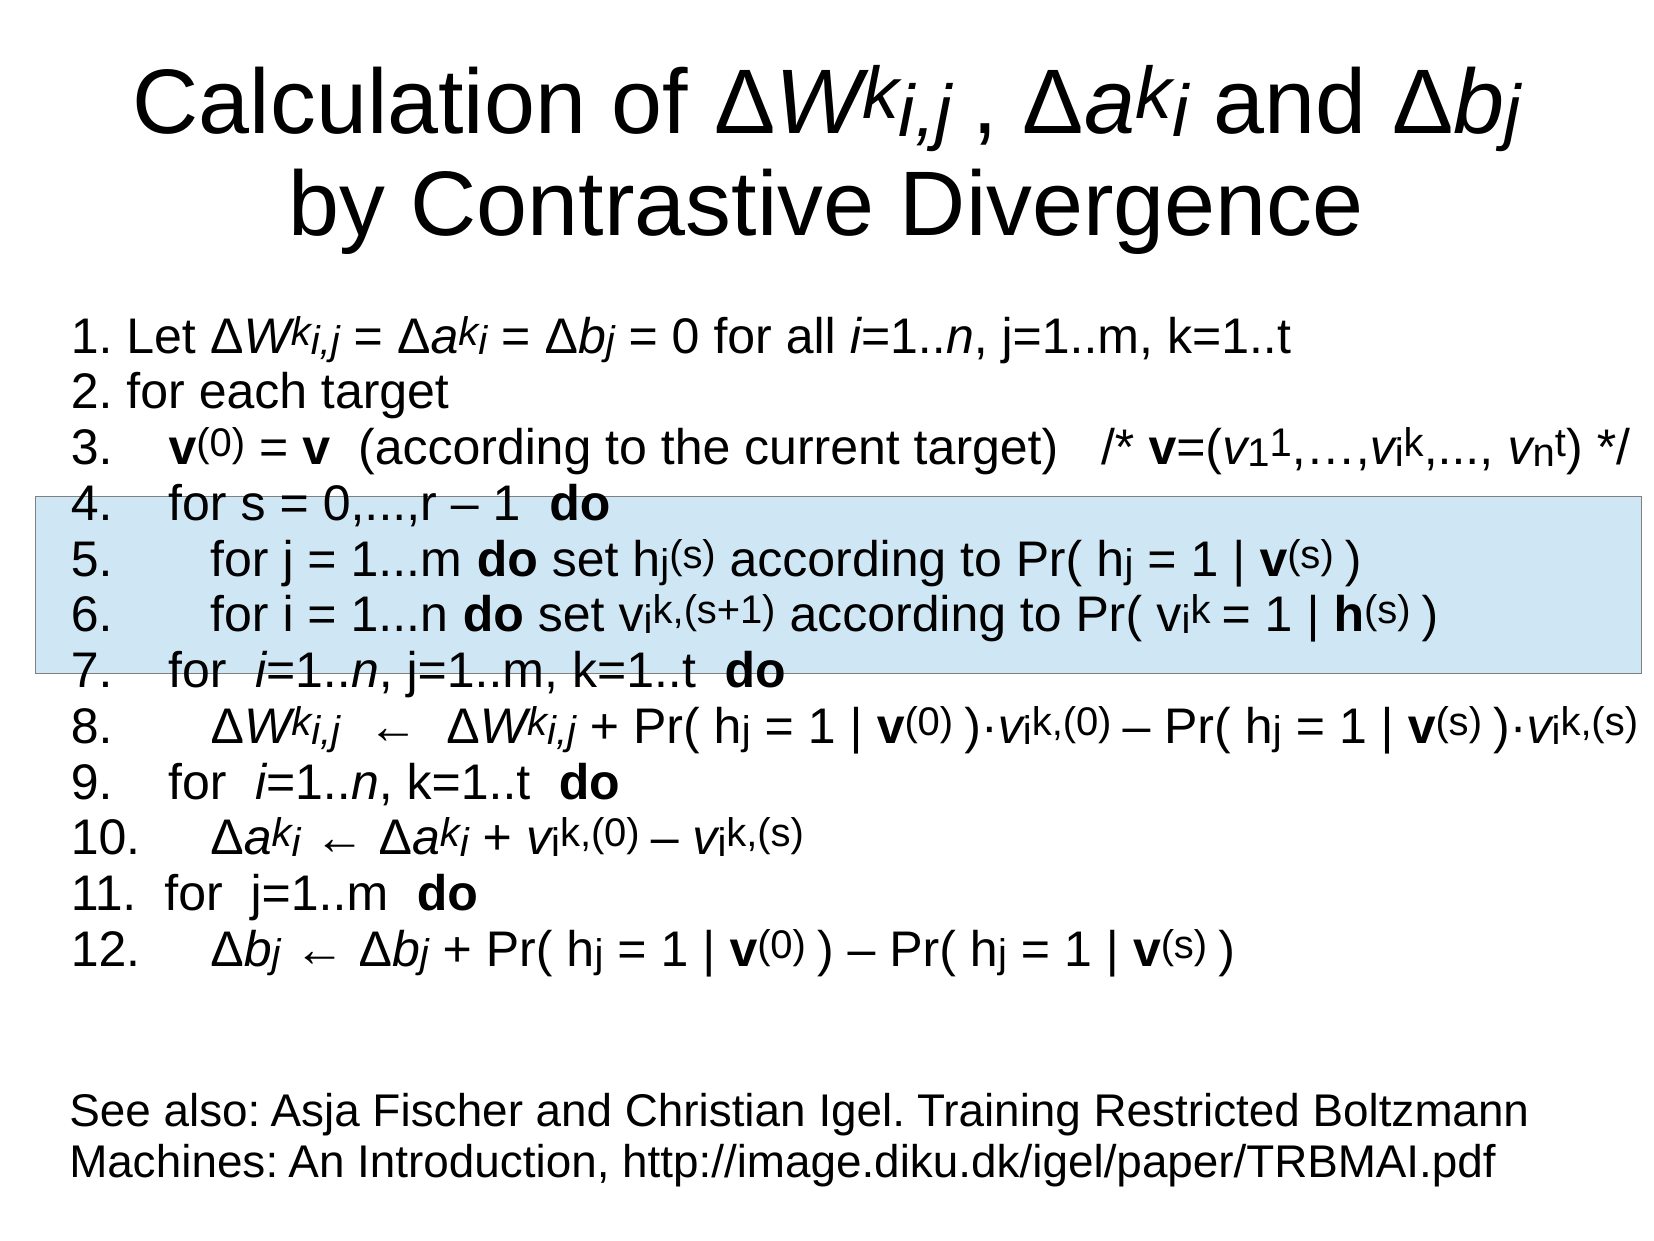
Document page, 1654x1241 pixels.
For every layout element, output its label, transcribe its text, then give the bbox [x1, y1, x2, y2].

title Calculation of ΔWki,j , Δaki and Δbj by Contrastive Divergence [82, 42, 1571, 264]
text_box See also: Asja Fischer and Christian Igel. Training Restricted Boltzmann Machines: An Introduction, http://image.diku.dk/igel/paper/TRBMAI.pdf [54, 1077, 1554, 1195]
list 1. Let ΔWki,j = Δaki = Δbj = 0 for all i=1..n, j=1..m, k=1..t 2. for each target 3. v(0) = v (according to the current target) /* v=(v11,…,vik,..., vnt) */ 4. for s = 0,...,r – 1 do 5. for j = 1...m do set hj(s) according to Pr( hj = 1 | v(s) ) 6. for i = 1...n do set vik,(s+1) according to Pr( vik = 1 | h(s) ) 7. for i=1..n, j=1..m, k=1..t do 8. ΔWki,j ← ΔWki,j + Pr( hj = 1 | v(0) )·vik,(0) – Pr( hj = 1 | v(s) )·vik,(s) 9. for i=1..n, k=1..t do 10. Δaki ← Δaki + vik,(0) – vik,(s) 11. for j=1..m do 12. Δbj ← Δbj + Pr( hj = 1 | v(0) ) – Pr( hj = 1 | v(s) ) [0, 307, 1642, 1063]
